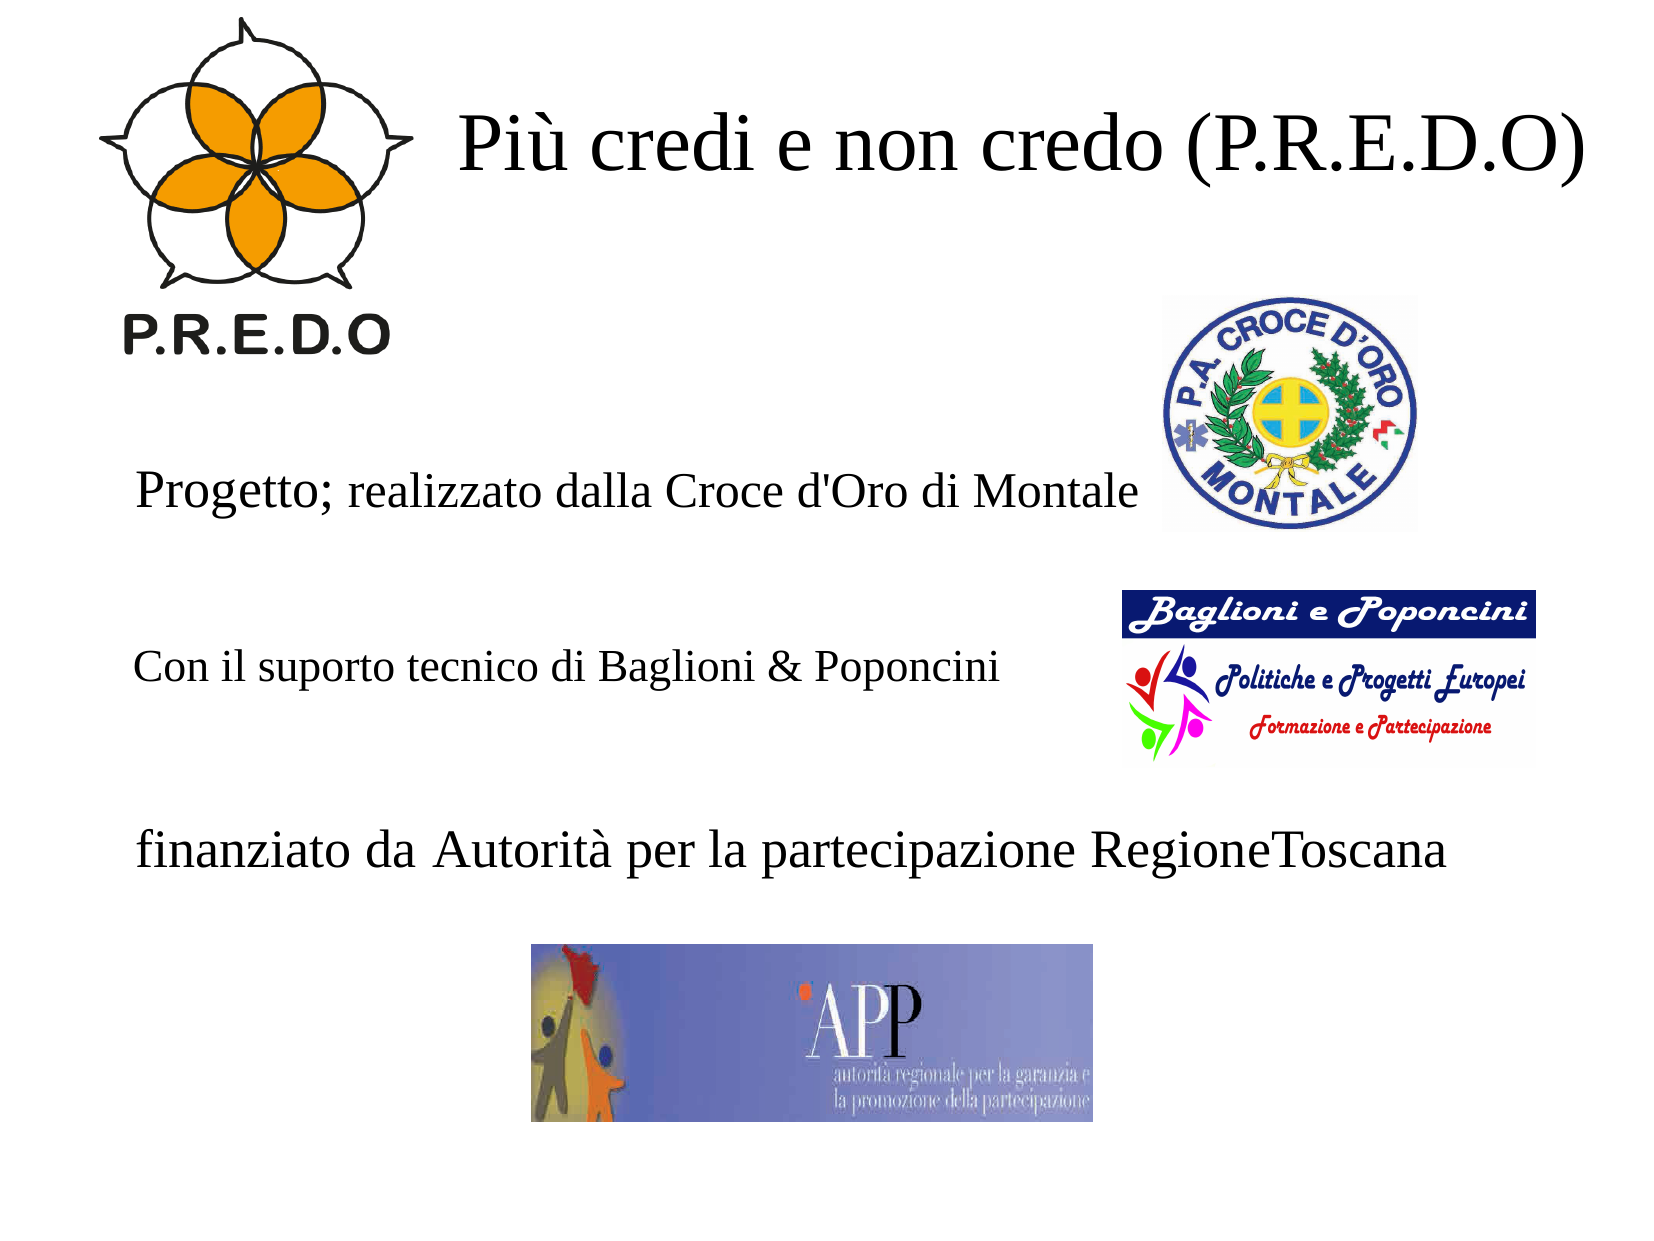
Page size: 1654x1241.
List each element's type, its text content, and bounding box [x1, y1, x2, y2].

text_box Progetto; realizzato dalla Croce d'Oro di Montale finanziato da Autorità per la partecipazione RegioneToscana [120, 391, 1506, 1241]
picture [1122, 590, 1536, 768]
text_box Con il suporto tecnico di Baglioni & Poponcini [118, 531, 1063, 802]
picture [98, 16, 414, 355]
picture [1162, 295, 1418, 532]
text_box Più credi e non credo (P.R.E.D.O) [442, 88, 1604, 196]
picture [531, 944, 1093, 1123]
